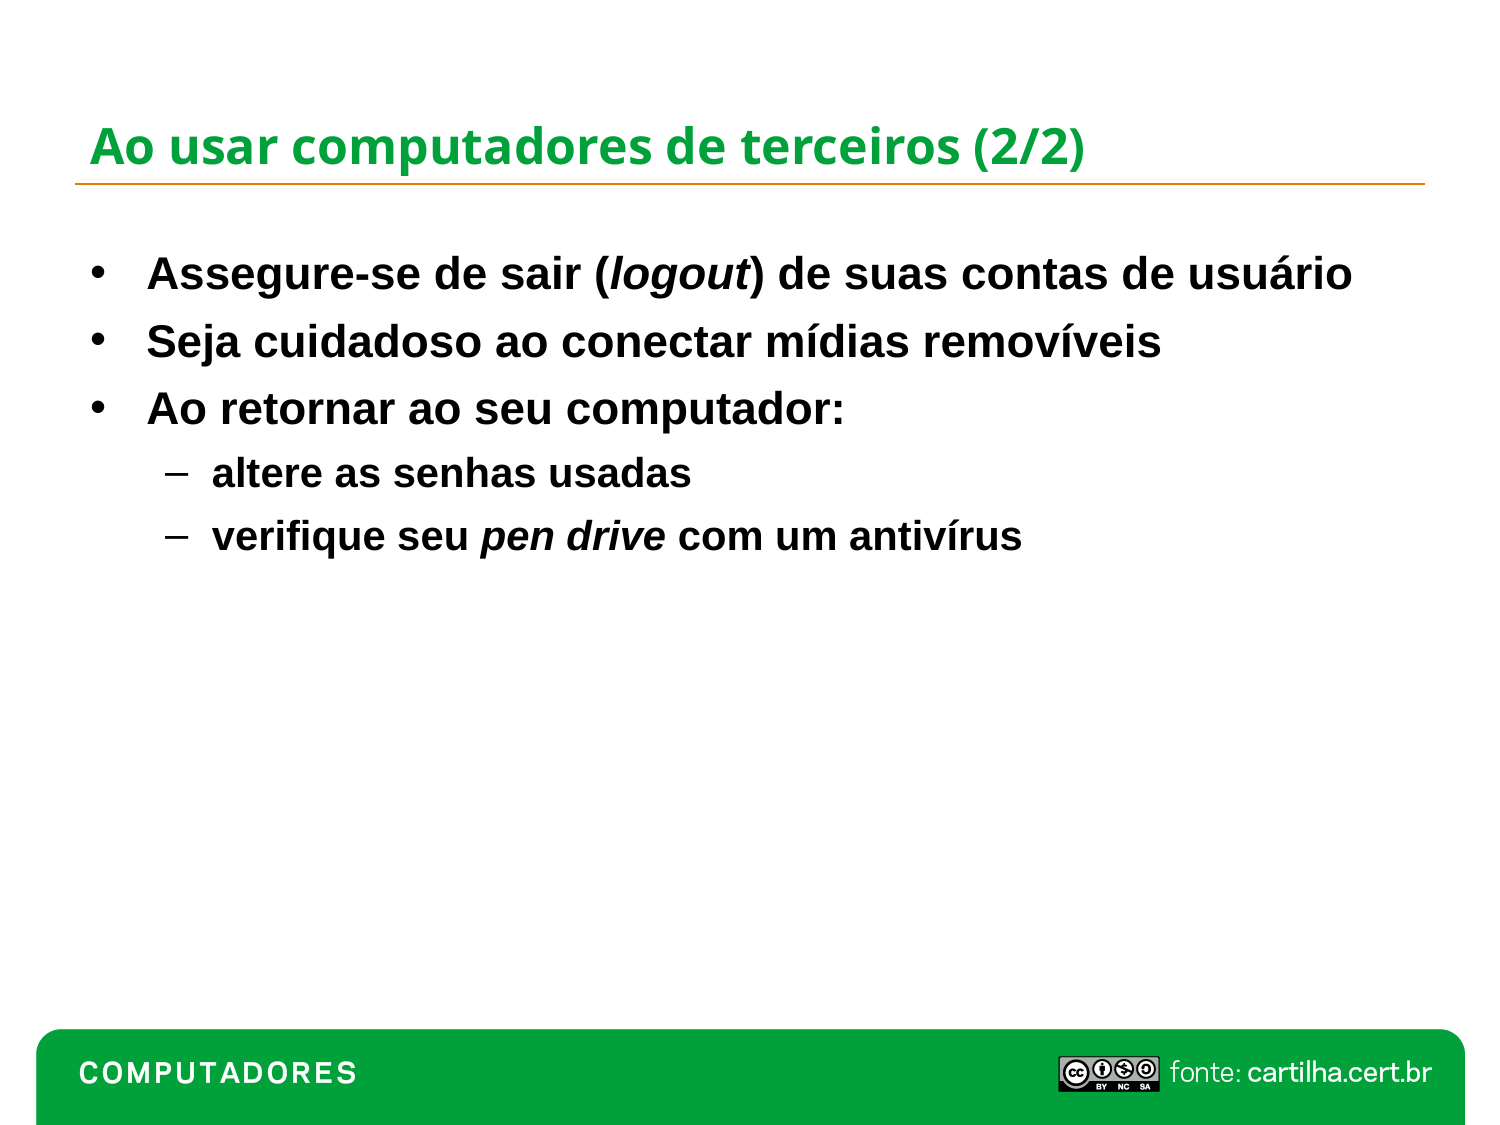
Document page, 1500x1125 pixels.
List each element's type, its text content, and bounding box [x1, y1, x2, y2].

picture [0, 0, 1500, 1125]
title Ao usar computadores de terceiros (2/2) [75, 54, 1425, 182]
list Assegure-se de sair (logout) de suas contas de usuário Seja cuidadoso ao conectar mídias removíveis Ao retornar ao seu computador: altere as senhas usadas verifique seu pen drive com um antivírus [75, 236, 1425, 979]
